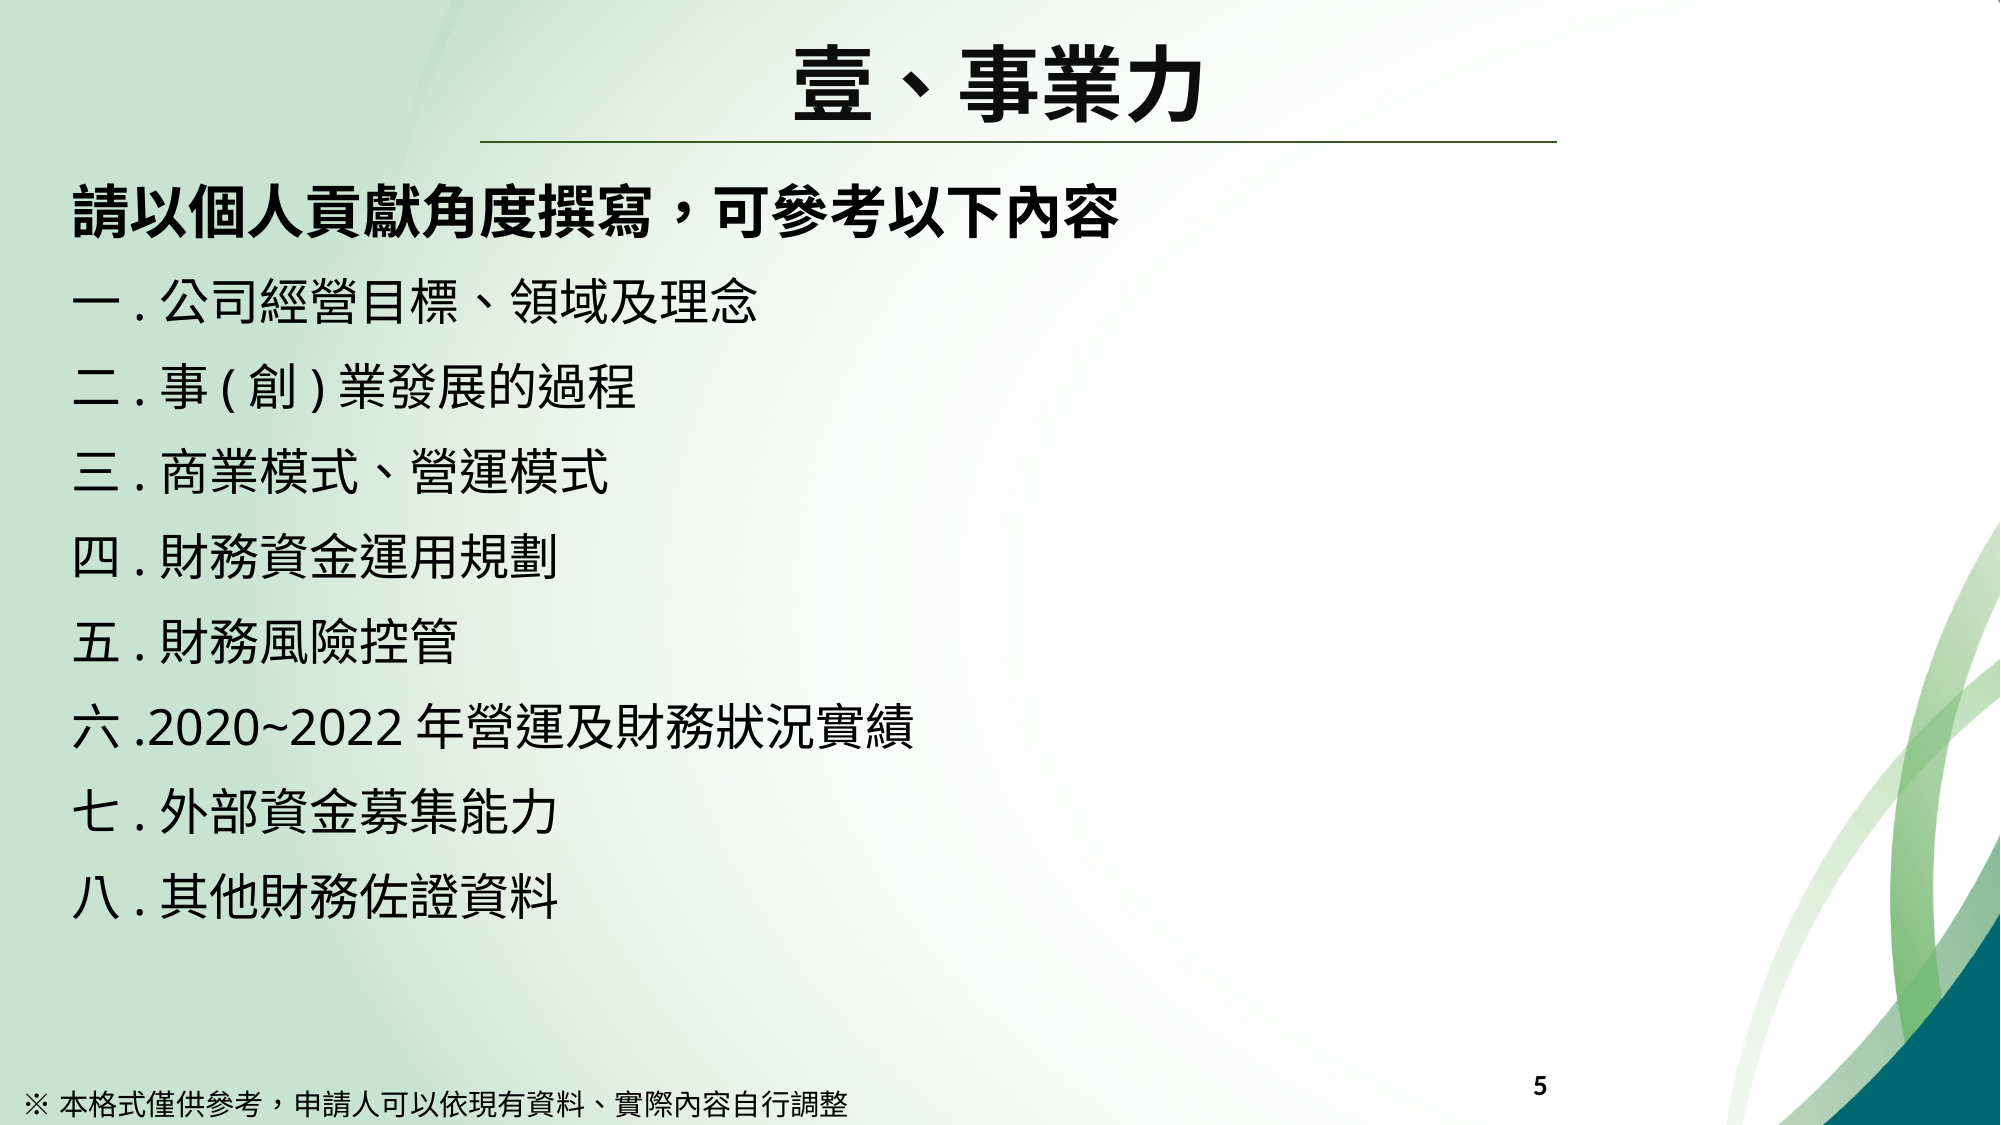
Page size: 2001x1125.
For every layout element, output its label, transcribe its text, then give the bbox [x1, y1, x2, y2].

text_box 請以個人貢獻角度撰寫，可參考以下內容 一.公司經營目標、領域及理念 二.事(創)業發展的過程 三.商業模式、營運模式 四.財務資金運用規劃 五.財務風險控管 六.2020~2022年營運及財務狀況實績 七.外部資金募集能力 八.其他財務佐證資料 [56, 168, 1819, 941]
text_box 4 [1518, 1053, 1969, 1114]
title 壹、事業力 [3, 36, 1996, 139]
text_box ※本格式僅供參考，申請人可以依現有資料、實際內容自行調整 [7, 1067, 859, 1125]
